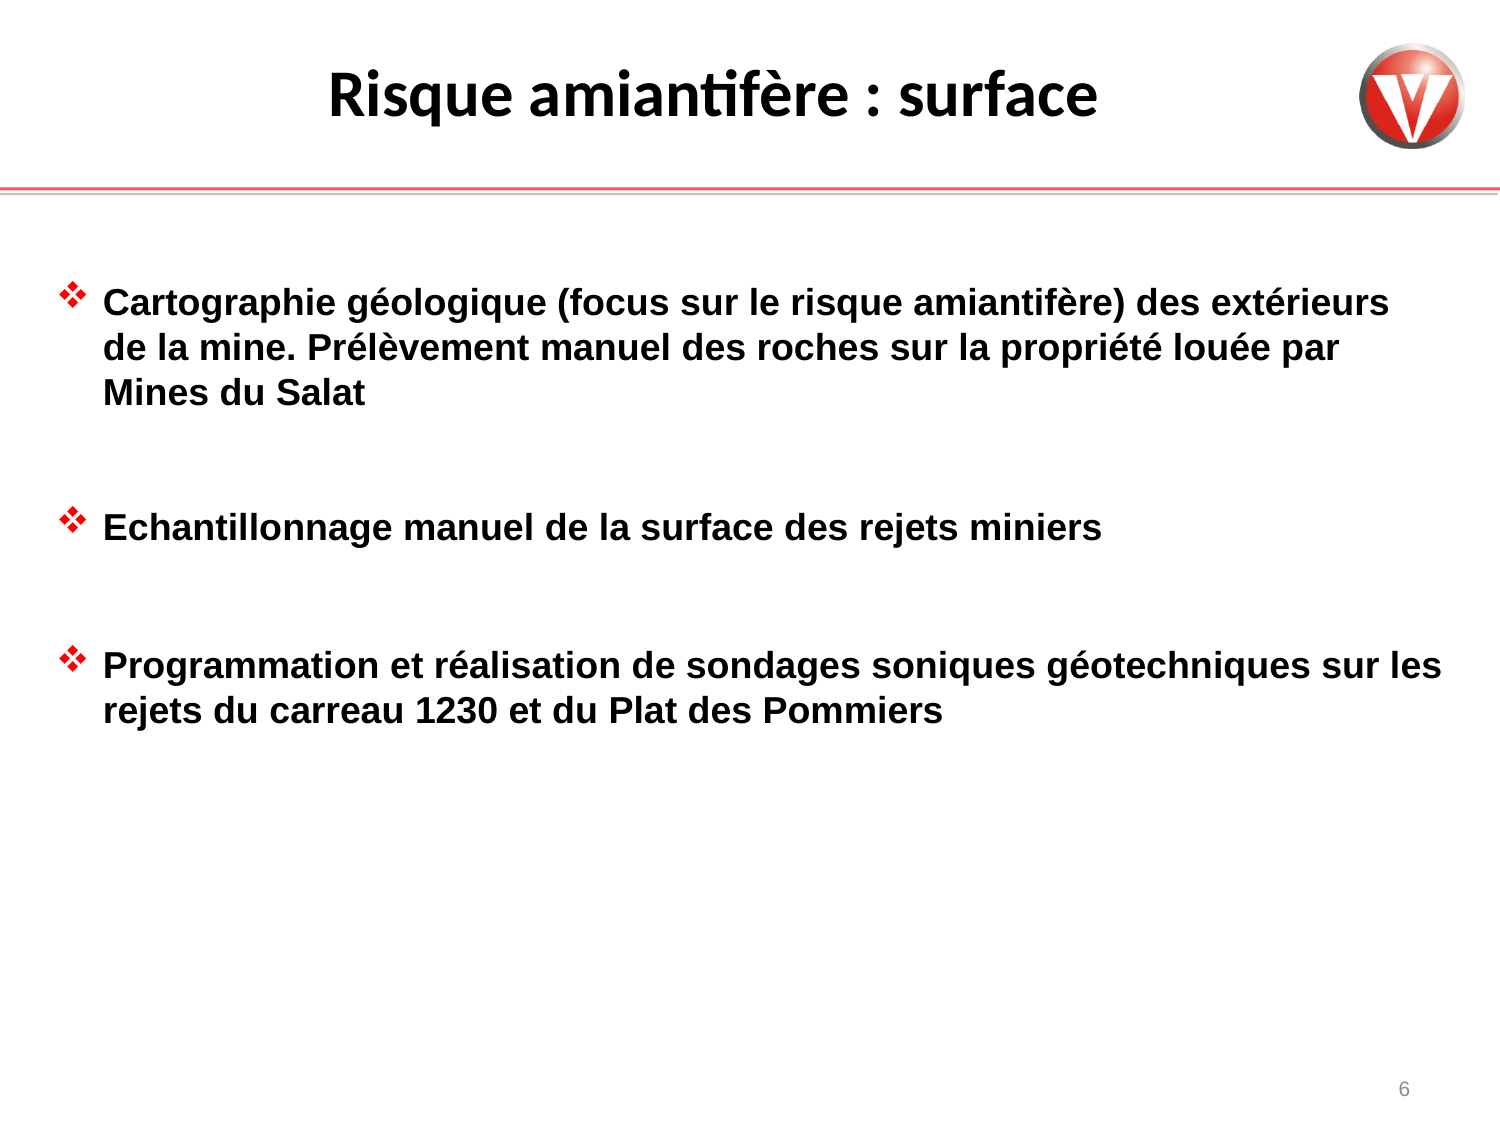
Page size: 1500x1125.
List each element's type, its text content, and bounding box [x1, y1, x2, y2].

text_box Risque amiantifère : surface [76, 30, 1352, 149]
slide_number <numéro> [1074, 1058, 1425, 1119]
text_box Cartographie géologique (focus sur le risque amiantifère) des extérieurs de la mine. Prélèvement manuel des roches sur la propriété louée par Mines du Salat Echantillonnage manuel de la surface des rejets miniers Programmation et réalisation de sondages soniques géotechniques sur les rejets du carreau 1230 et du Plat des Pommiers [41, 225, 1459, 739]
picture [1359, 43, 1465, 149]
